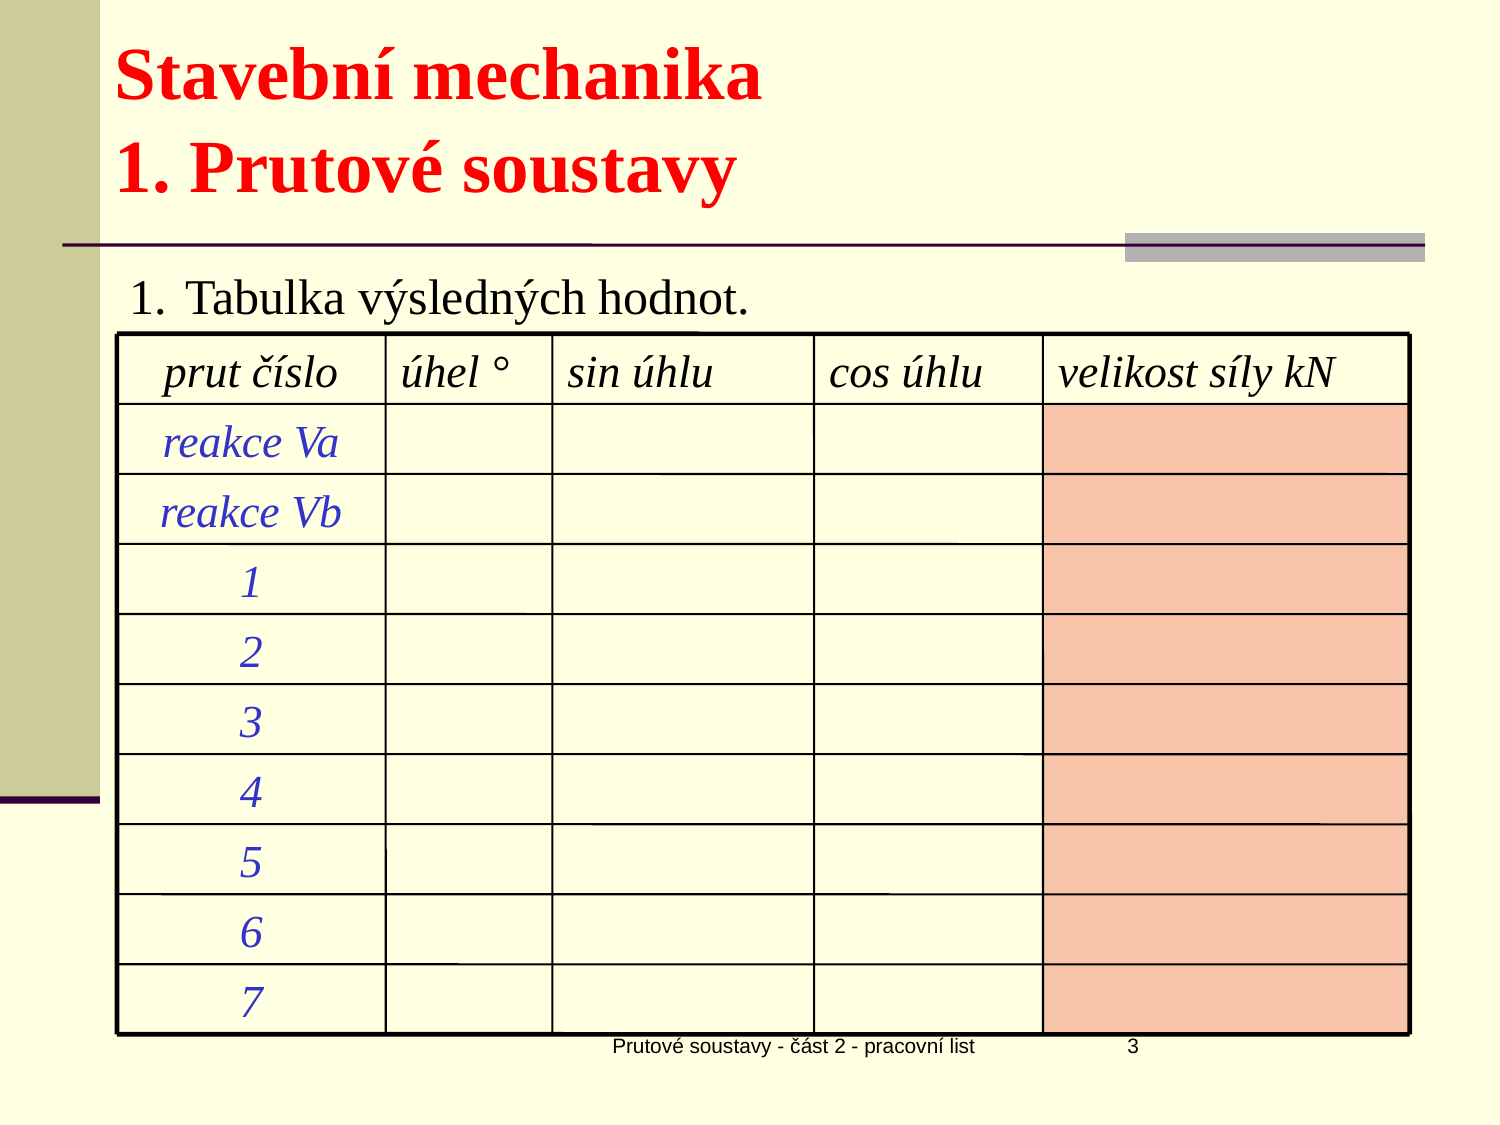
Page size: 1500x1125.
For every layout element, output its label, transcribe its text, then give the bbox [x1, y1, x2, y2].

text_box sin úhlu [554, 337, 812, 402]
text_box reakce Vb [120, 475, 384, 542]
text_box Stavební mechanika [99, 16, 793, 122]
text_box úhel ° [387, 337, 551, 402]
text_box 7 [120, 966, 384, 1031]
text_box [1045, 686, 1407, 753]
text_box reakce Va [120, 405, 384, 472]
text_box Tabulka výsledných hodnot. [114, 269, 878, 332]
text_box [1045, 966, 1407, 1032]
text_box [1112, 1025, 1426, 1101]
text_box 1 [120, 545, 384, 612]
text_box [1044, 405, 1407, 473]
text_box [1045, 826, 1407, 893]
text_box [1044, 476, 1407, 543]
text_box velikost síly kN [1044, 337, 1407, 402]
text_box 5 [120, 826, 384, 893]
text_box [1044, 616, 1407, 683]
text_box Prutové soustavy - část 2 - pracovní list [554, 1025, 813, 1032]
text_box 1. Prutové soustavy [100, 69, 1375, 257]
text_box [1045, 756, 1407, 823]
text_box [1045, 896, 1407, 963]
text_box 6 [120, 896, 384, 963]
text_box 2 [120, 616, 384, 683]
text_box 4 [120, 756, 384, 823]
text_box cos úhlu [816, 337, 1041, 402]
text_box [1044, 546, 1407, 613]
text_box Prutové soustavy - část 2 - pracovní list [549, 1037, 1038, 1101]
text_box Prutové soustavy - část 2 - pracovní list [816, 1025, 1038, 1032]
text_box prut číslo [120, 337, 384, 402]
text_box 3 [120, 686, 384, 753]
